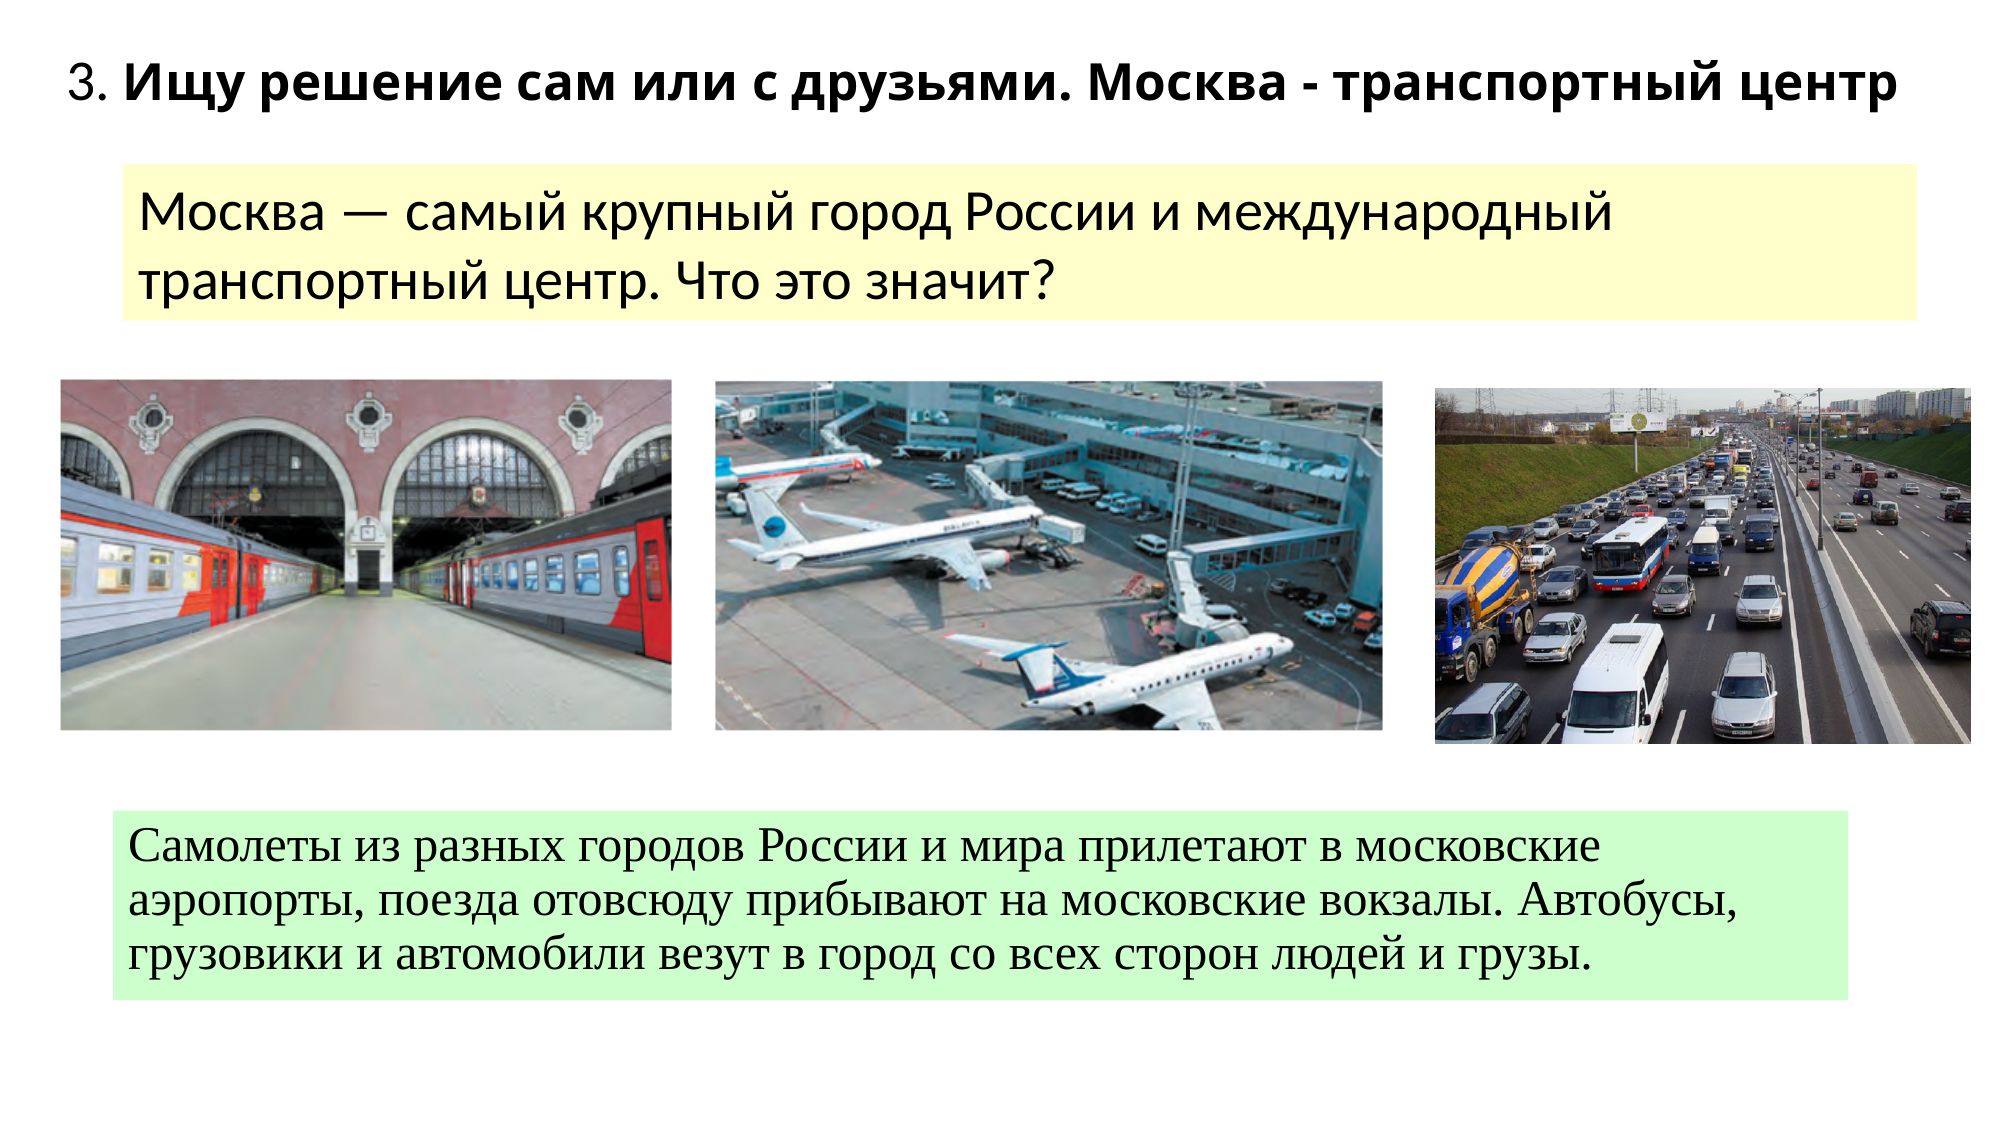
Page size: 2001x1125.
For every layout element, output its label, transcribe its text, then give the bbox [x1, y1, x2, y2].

title 3. Ищу решение сам или с друзьями. Москва - транспортный центр [51, 38, 1971, 125]
list Самолеты из разных городов России и мира прилетают в московские аэропорты, поезда отовсюду прибывают на московские вокзалы. Автобусы, грузовики и автомобили везут в город со всех сторон людей и грузы. [113, 810, 1849, 1001]
text_box Москва — самый крупный город России и международный транспортный центр. Что это значит? [123, 164, 1917, 321]
picture [0, 352, 1971, 754]
